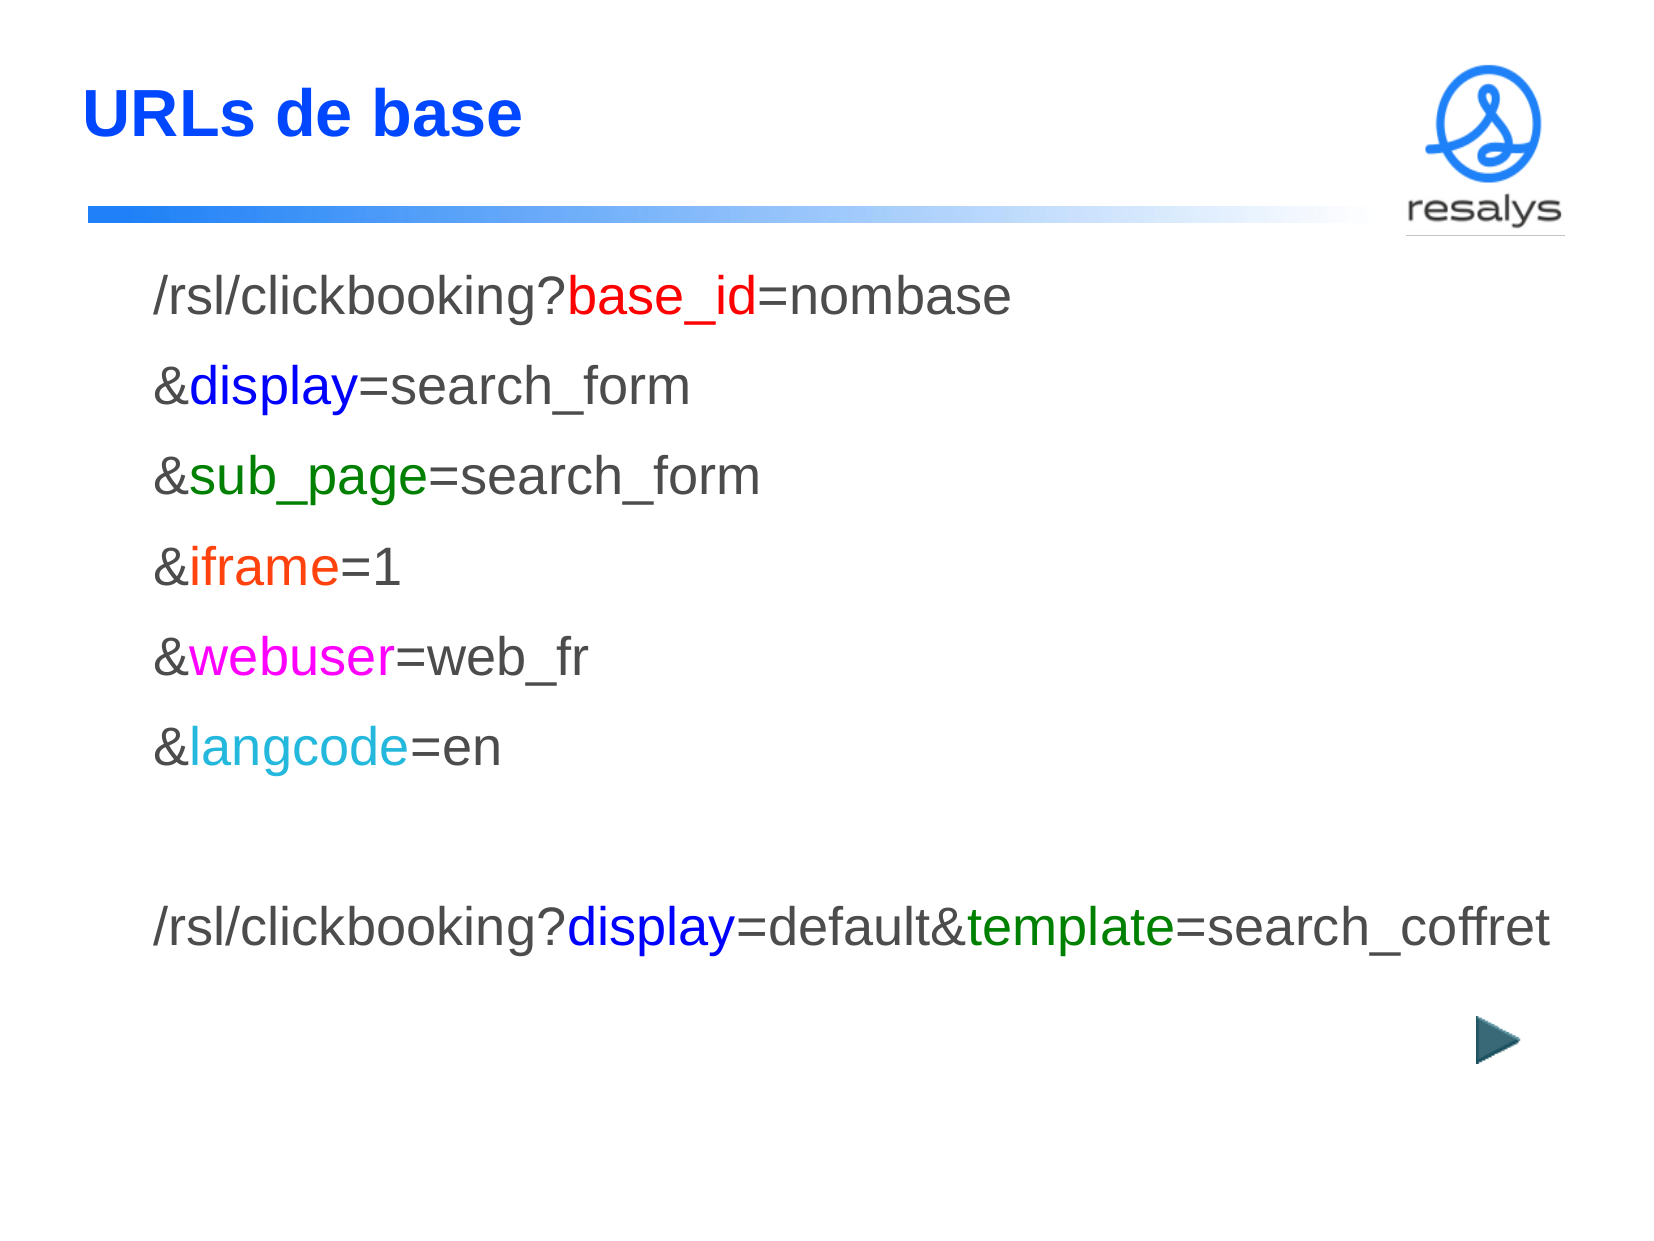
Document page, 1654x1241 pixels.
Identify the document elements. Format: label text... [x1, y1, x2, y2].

picture [88, 58, 1565, 237]
picture [1476, 1016, 1524, 1064]
title URLs de base [82, 49, 1359, 178]
list /rsl/clickbooking?base_id=nombase &display=search_form &sub_page=search_form &iframe=1 &webuser=web_fr &langcode=en /rsl/clickbooking?display=default&template=search_coffret [82, 265, 1571, 1109]
